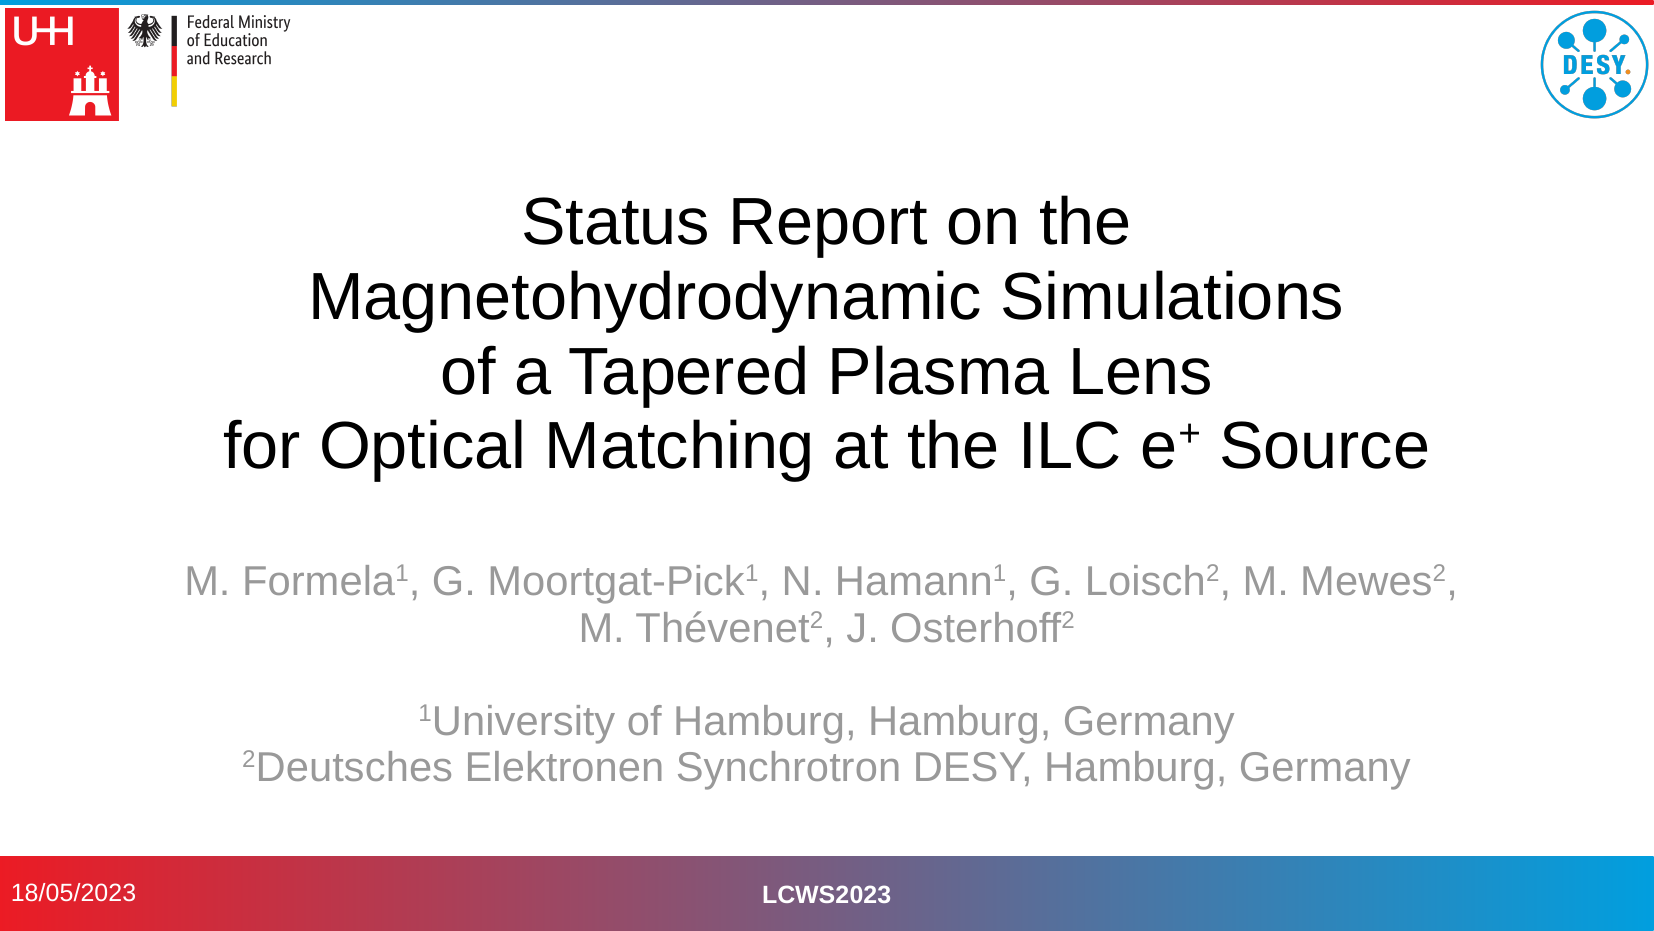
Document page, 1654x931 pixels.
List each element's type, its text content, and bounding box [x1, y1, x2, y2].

text_box LCWS2023 [147, 859, 1506, 931]
picture [5, 5, 325, 139]
text_box Status Report on the Magnetohydrodynamic Simulations of a Tapered Plasma Lens for Optical Matching at the ILC e+ Source M. Formela1, G. Moortgat-Pick1, N. Hamann1, G. Loisch2, M. Mewes2, M. Thévenet2, J. Osterhoff2 1University of Hamburg, Hamburg, Germany 2Deutsches Elektronen Synchrotron DESY, Hamburg, Germany [59, 147, 1595, 827]
picture [1538, 8, 1651, 121]
